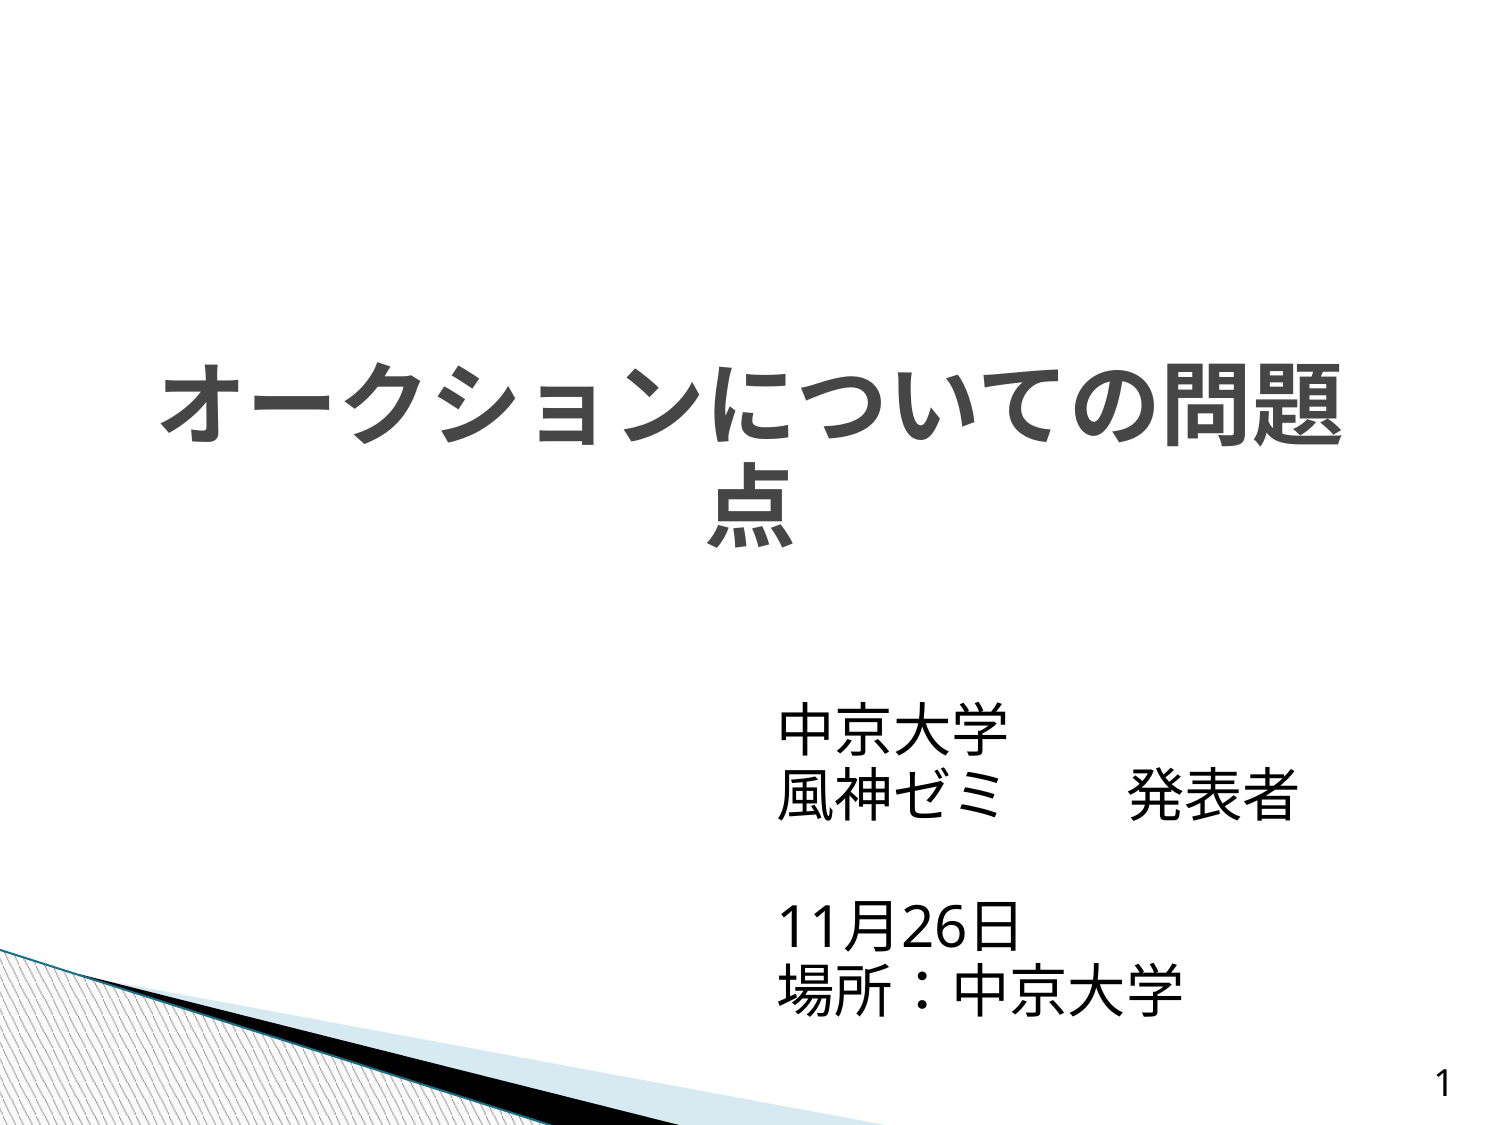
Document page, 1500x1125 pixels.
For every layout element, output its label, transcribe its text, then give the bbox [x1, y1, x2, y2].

text_box 中京大学 風神ゼミ 発表者 11月26日 場所：中京大学 [761, 692, 1388, 1033]
picture [0, 952, 543, 1125]
title オークションについての問題点 [112, 349, 1388, 591]
